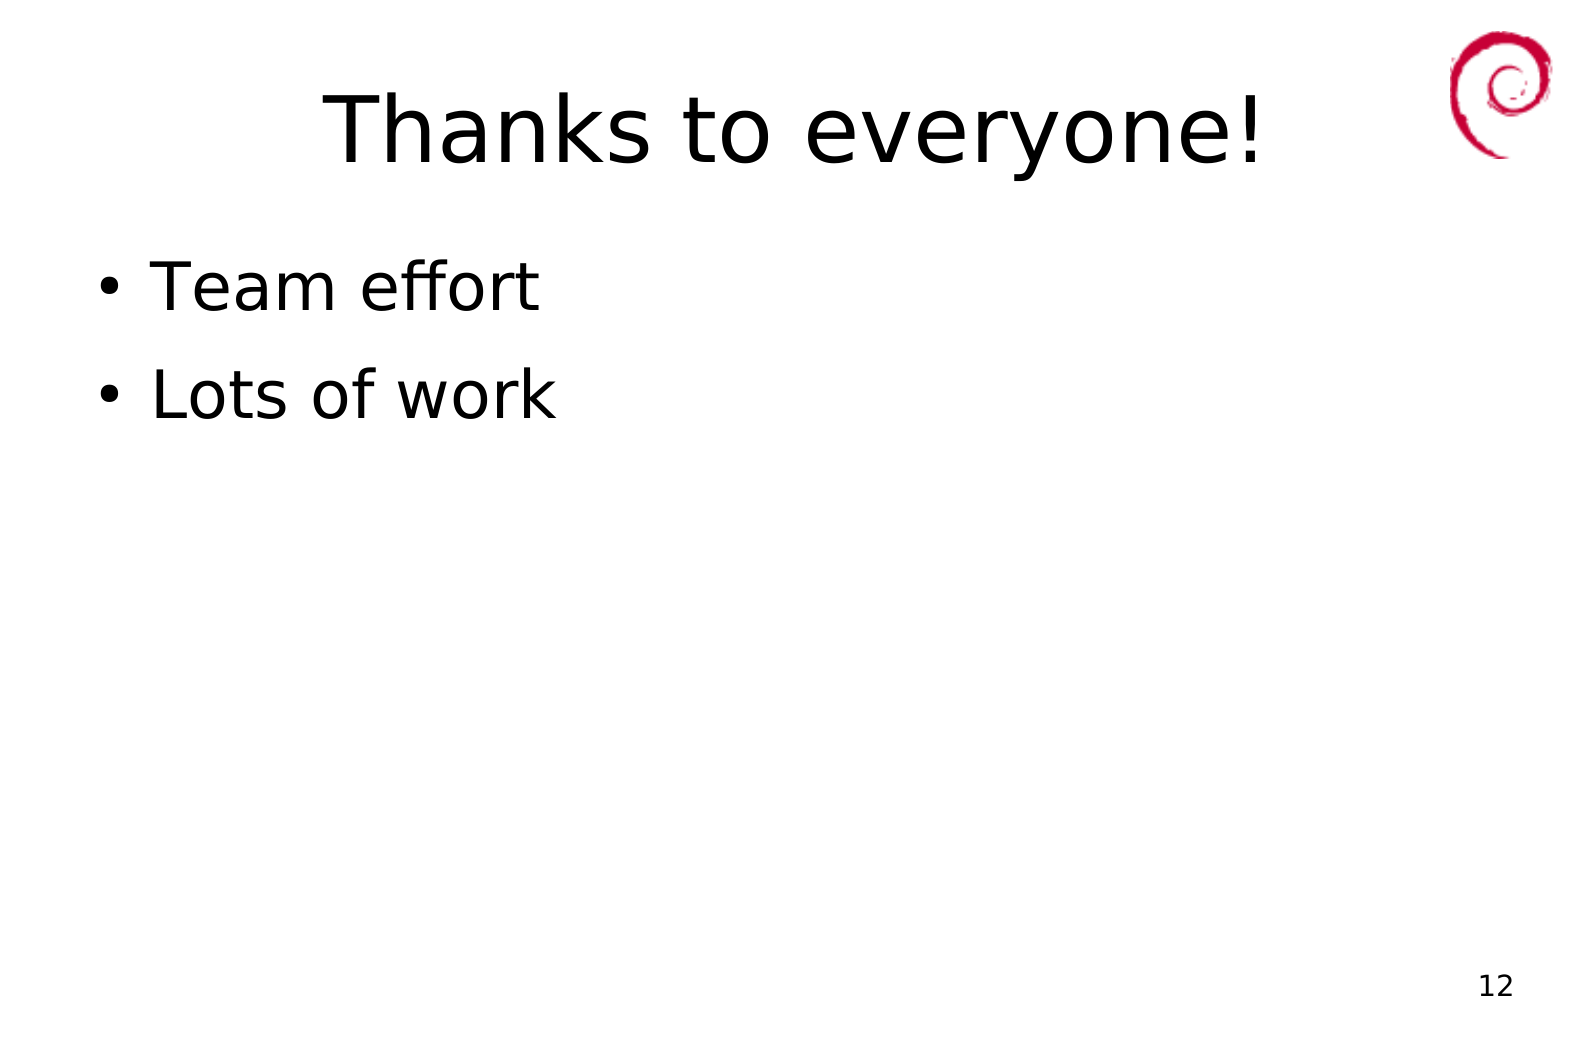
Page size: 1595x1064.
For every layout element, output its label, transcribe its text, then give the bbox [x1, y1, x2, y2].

title Thanks to everyone! [79, 42, 1515, 220]
list Team effort Lots of work [79, 248, 1515, 951]
picture [1450, 31, 1555, 159]
